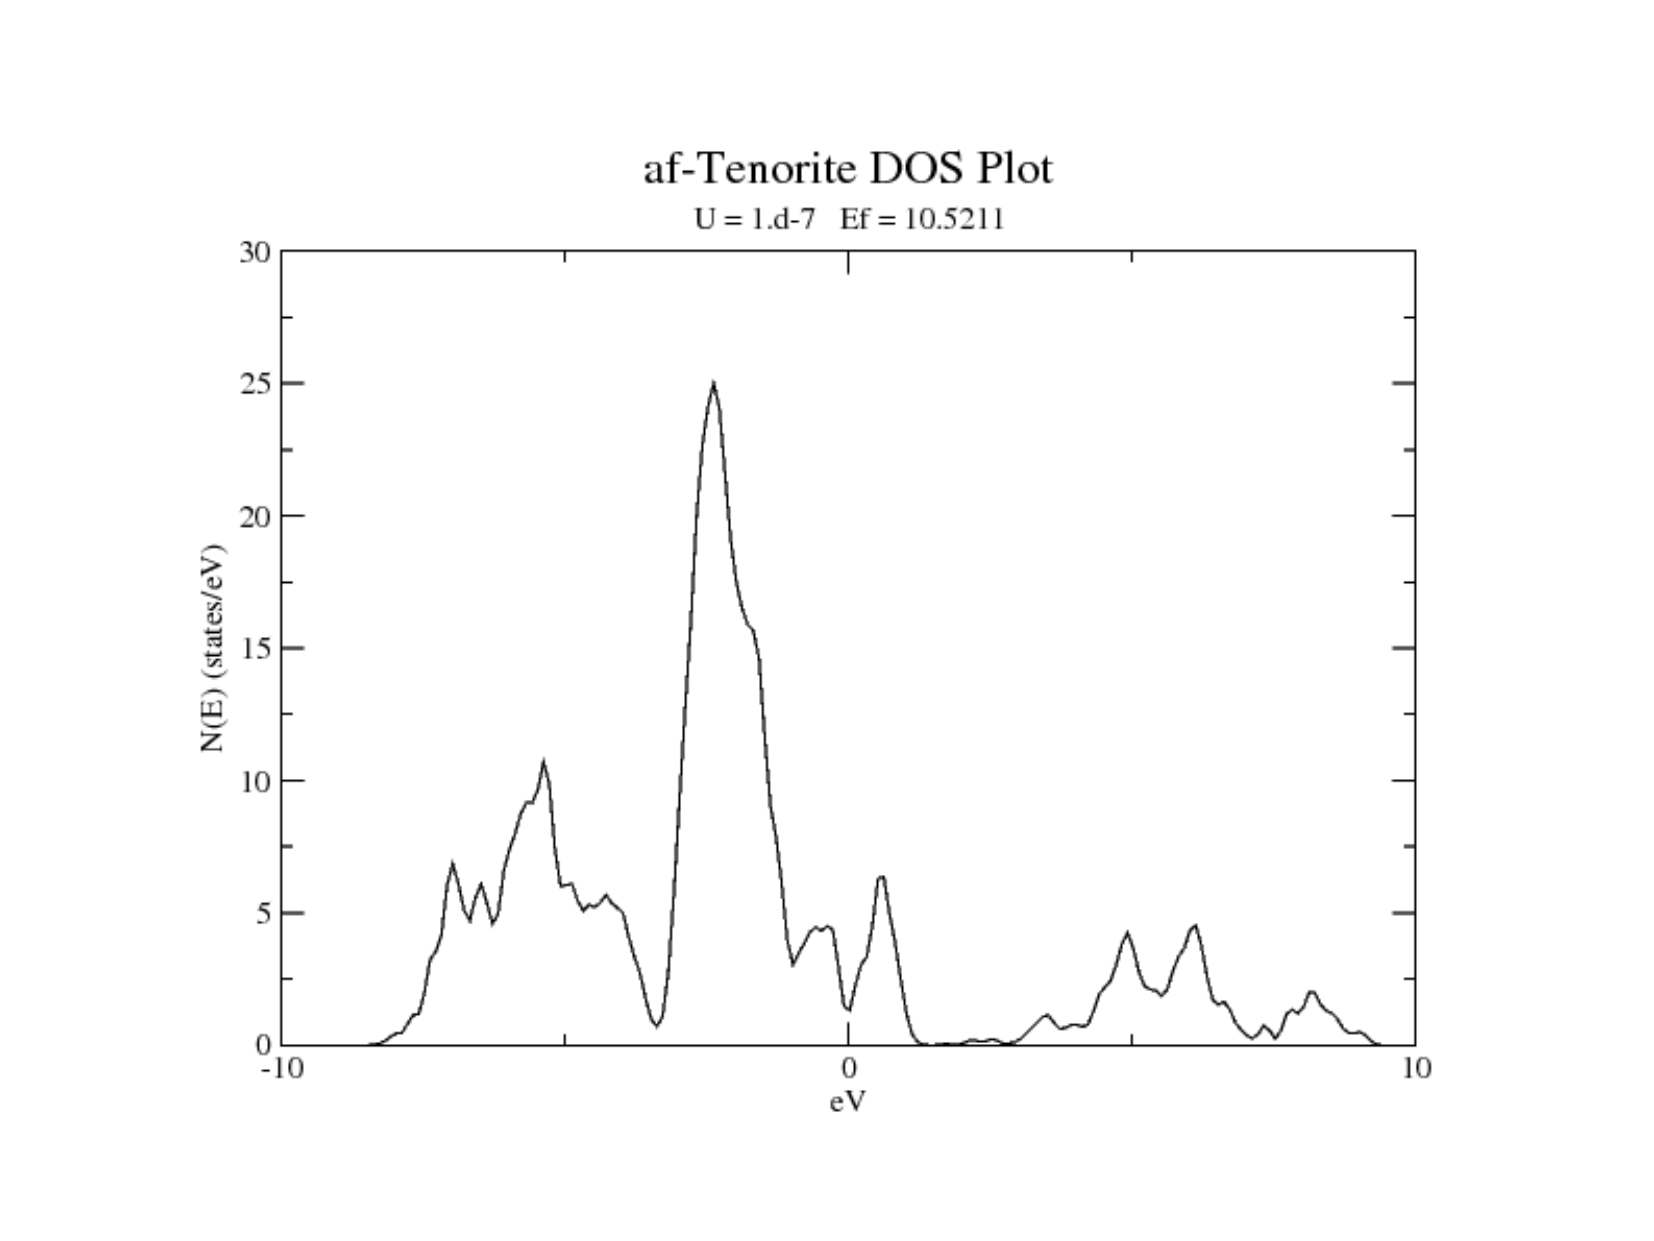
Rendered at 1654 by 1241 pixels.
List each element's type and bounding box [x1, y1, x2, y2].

picture [189, 123, 1492, 1139]
